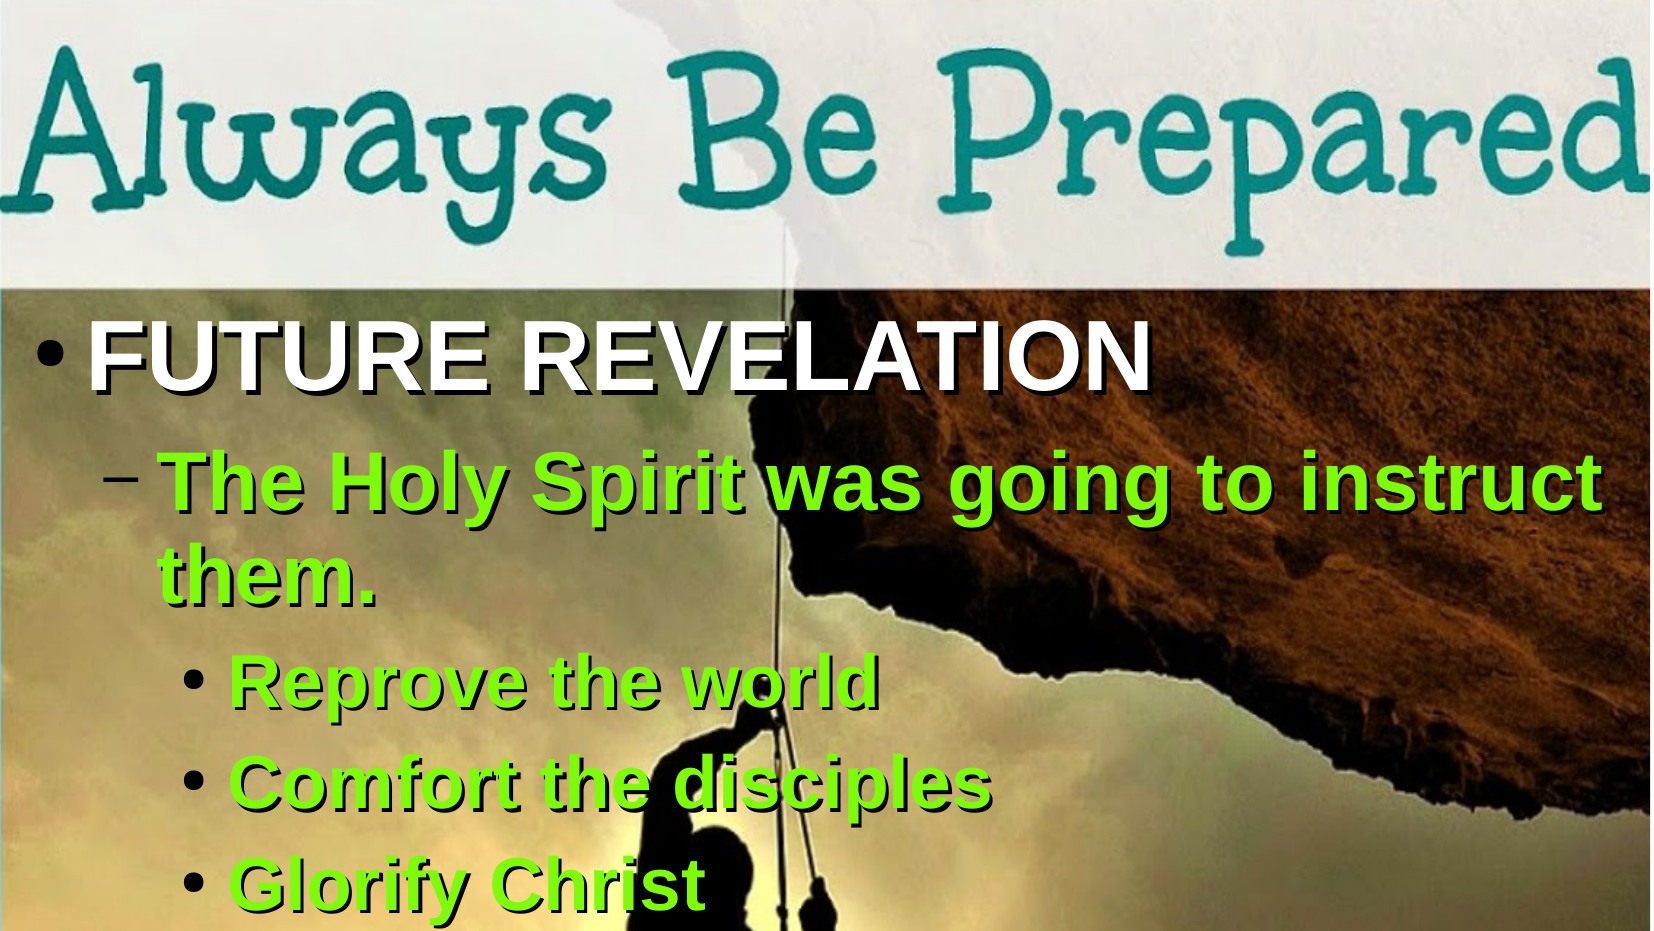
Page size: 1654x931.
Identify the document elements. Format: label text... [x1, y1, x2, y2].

picture [0, 0, 1651, 931]
list FUTURE REVELATION The Holy Spirit was going to instruct them. Reprove the world Comfort the disciples Glorify Christ [15, 300, 1636, 931]
